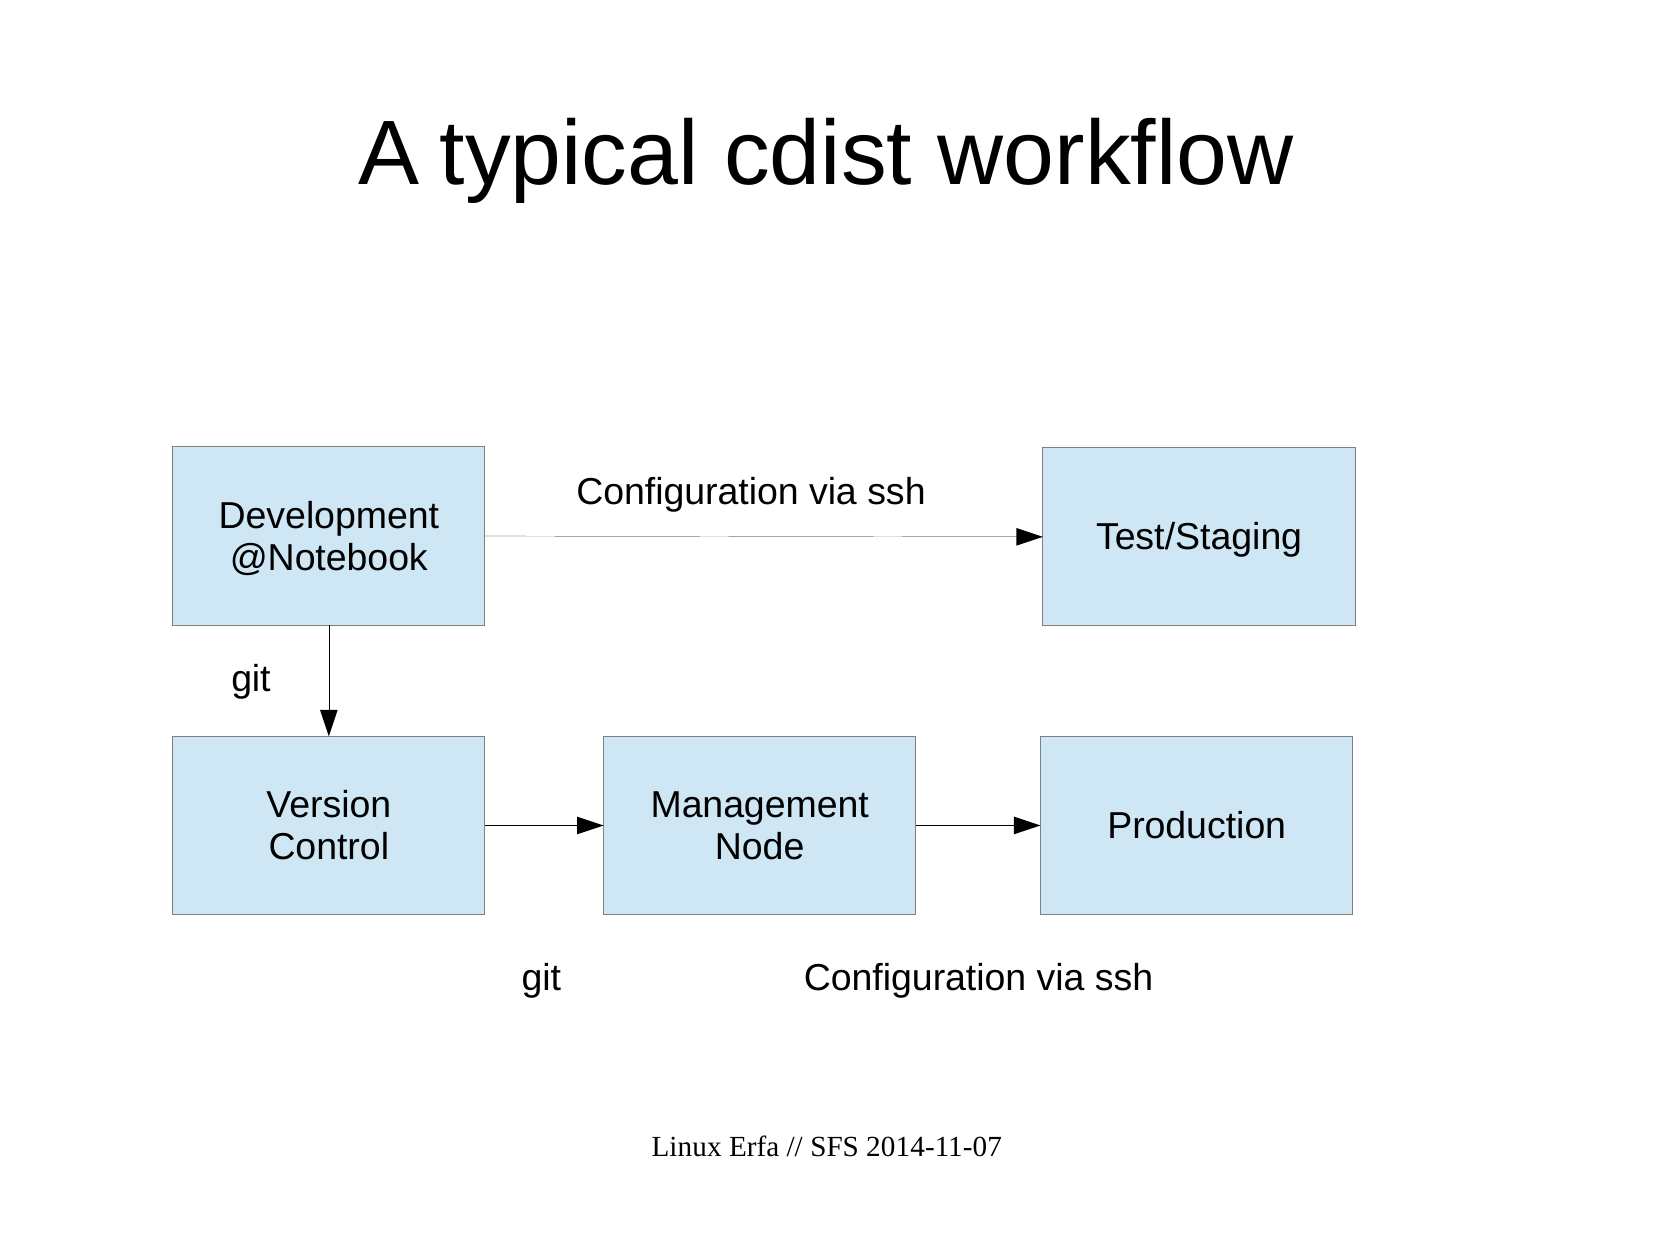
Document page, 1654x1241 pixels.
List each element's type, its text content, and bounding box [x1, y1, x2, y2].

text_box Version Control [172, 736, 485, 915]
text_box Management Node [603, 736, 916, 915]
text_box Configuration via ssh [561, 463, 1066, 521]
text_box Production [1040, 736, 1353, 915]
text_box git [506, 948, 577, 1006]
text_box Configuration via ssh [789, 948, 1294, 1006]
text_box Development @Notebook [172, 446, 485, 626]
text_box git [216, 649, 286, 707]
text_box Test/Staging [1042, 447, 1356, 626]
title A typical cdist workflow [82, 49, 1571, 257]
